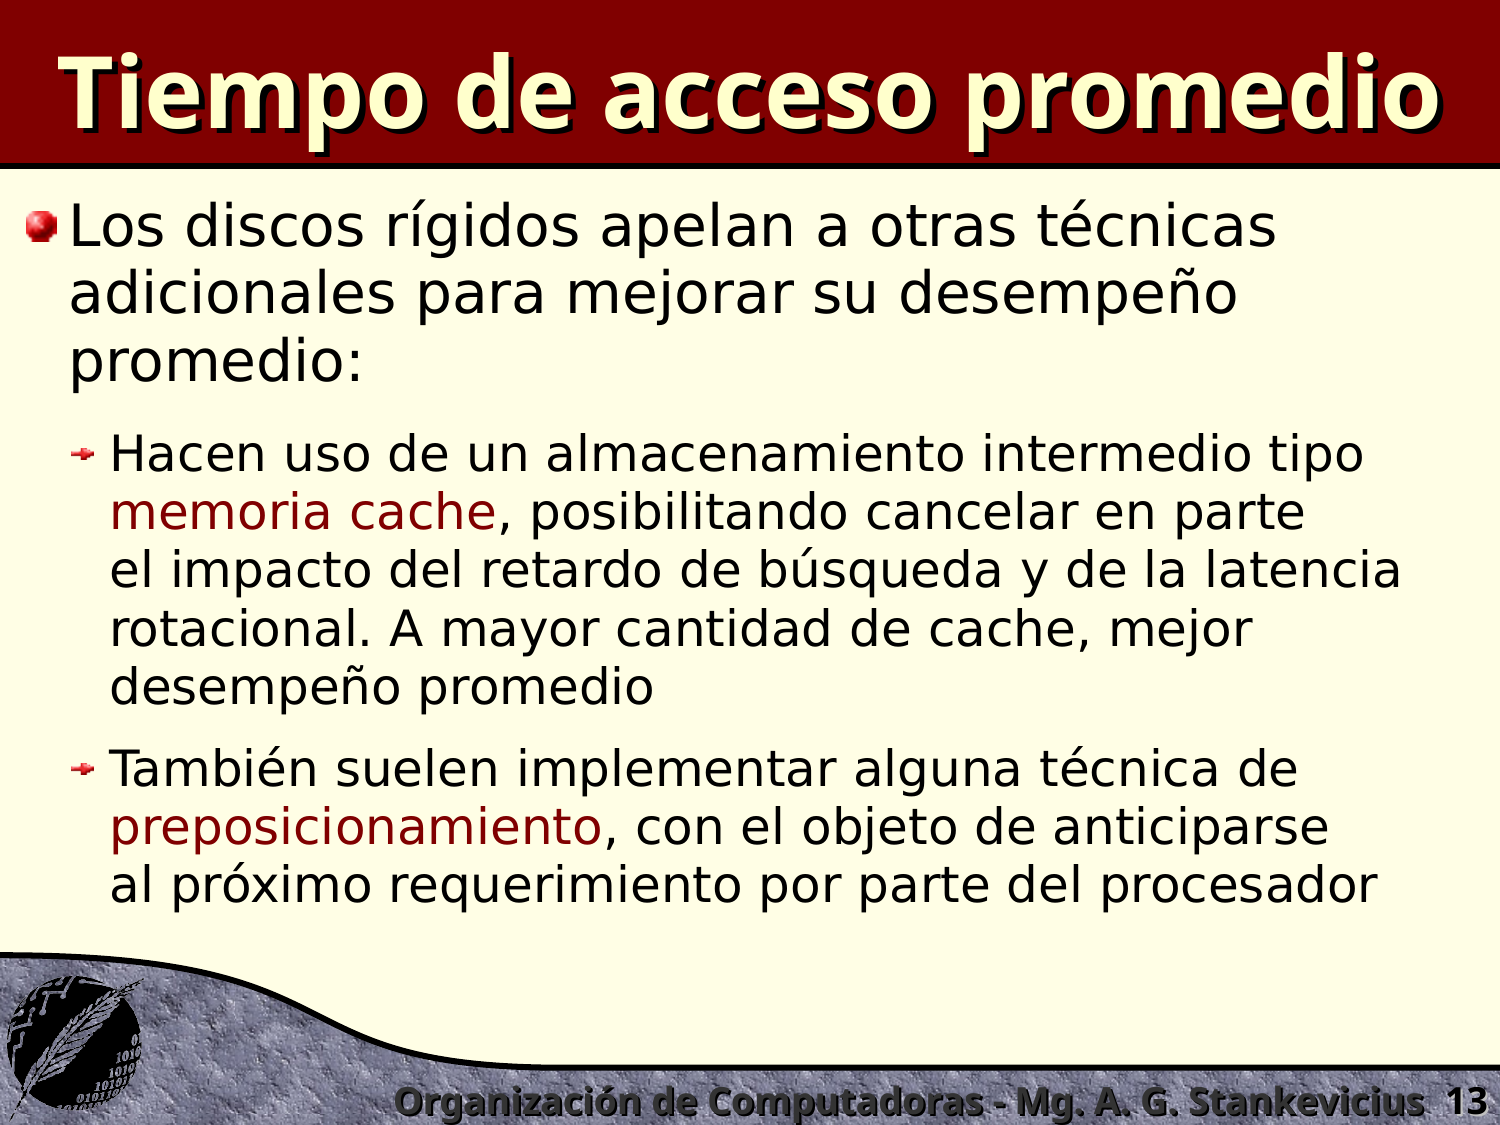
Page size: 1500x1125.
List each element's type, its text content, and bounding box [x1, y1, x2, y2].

picture [802, 1100, 806, 1110]
picture [448, 1100, 455, 1110]
picture [1058, 1100, 1065, 1110]
list Los discos rígidos apelan a otras técnicas adicionales para mejorar su desempeño promedio: Hacen uso de un almacenamiento intermedio tipo memoria cache, posibilitando cancelar en parte el impacto del retardo de búsqueda y de la latencia rotacional. A mayor cantidad de cache, mejor desempeño promedio También suelen implementar alguna técnica de preposicionamiento, con el objeto de anticiparse al próximo requerimiento por parte del procesador [11, 192, 1486, 935]
title Tiempo de acceso promedio [15, 5, 1485, 160]
picture [0, 959, 1500, 1125]
